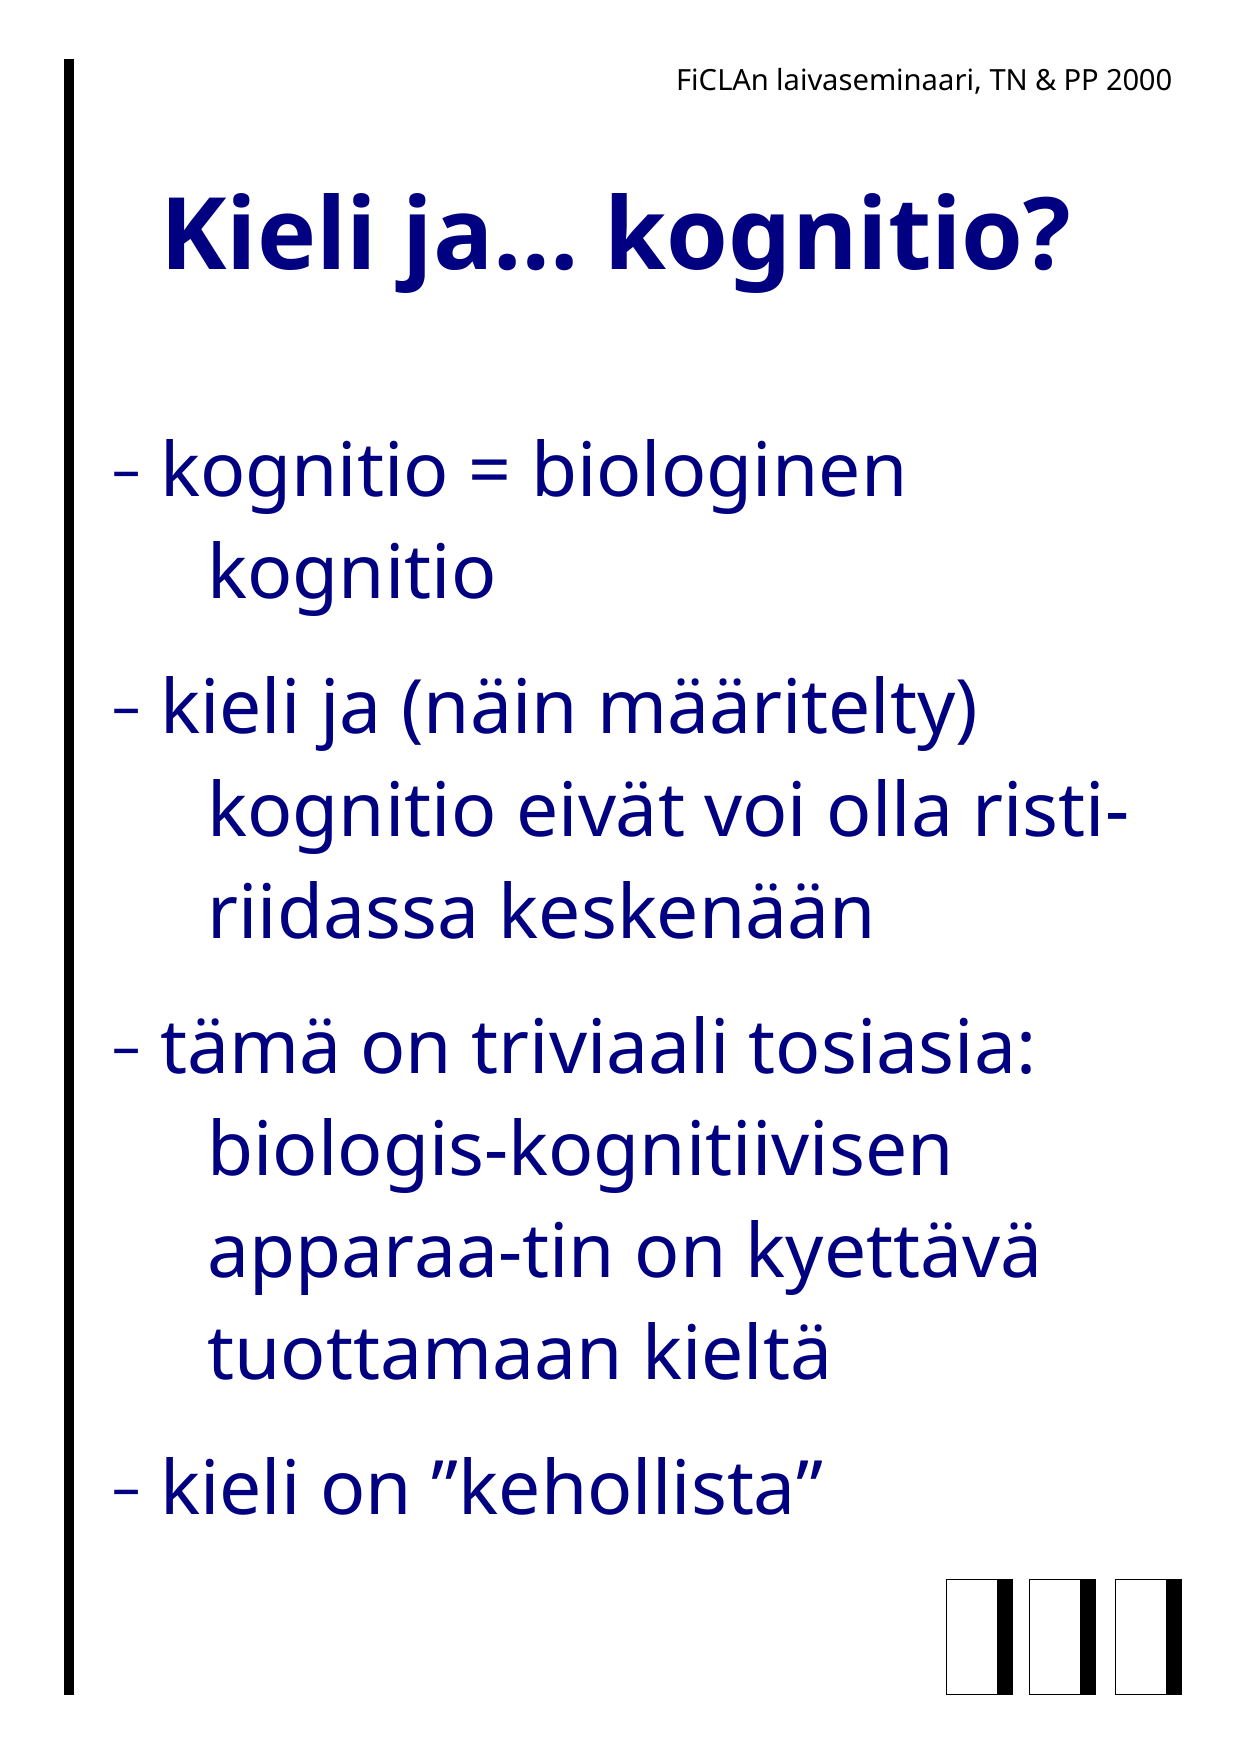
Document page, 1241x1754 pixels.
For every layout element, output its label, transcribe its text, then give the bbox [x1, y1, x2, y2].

text_box FiCLAn laivaseminaari, TN & PP 2000 [676, 59, 1182, 98]
list kognitio = biologinen kognitio kieli ja (näin määritelty) kognitio eivät voi olla risti-riidassa keskenään tämä on triviaali tosiasia: biologis-kognitiivisen apparaa-tin on kyettävä tuottamaan kieltä kieli on ”kehollista” [112, 416, 1154, 1526]
title Kieli ja… kognitio? [122, 82, 1111, 380]
